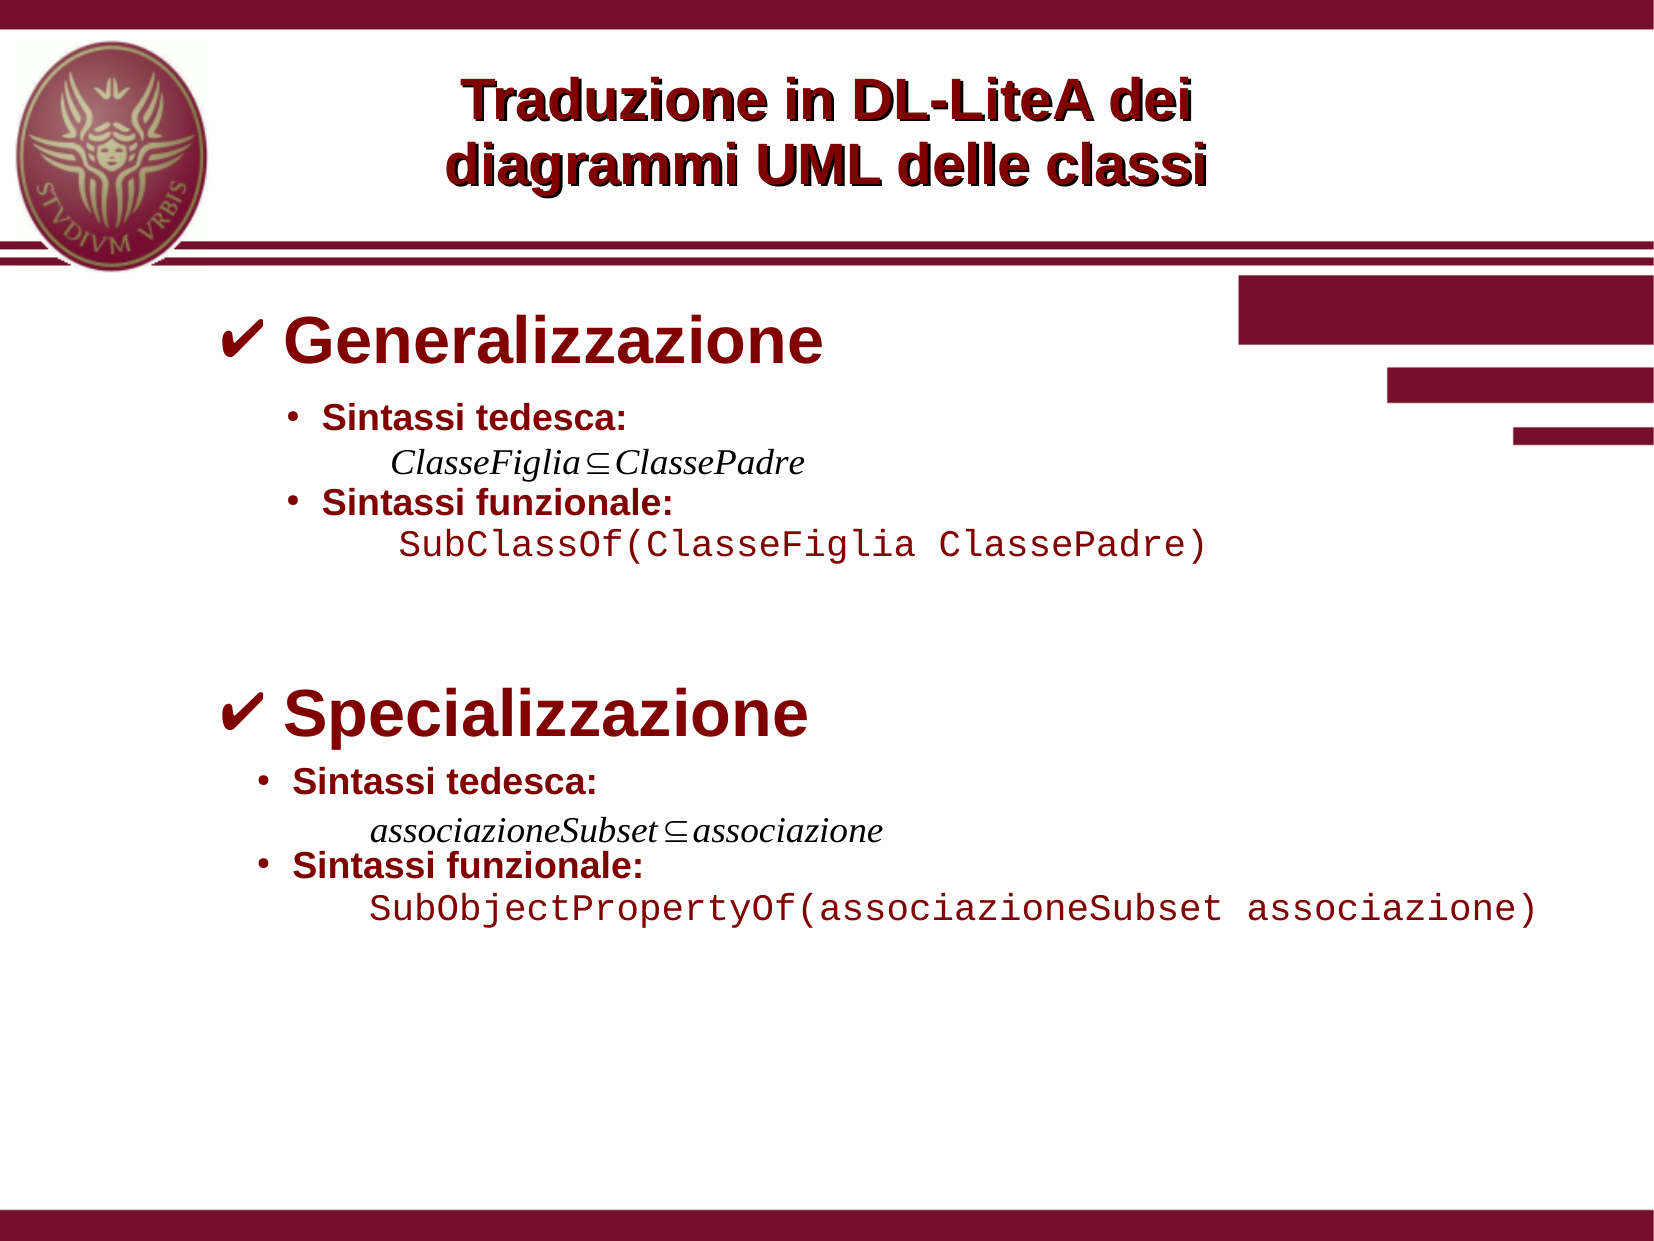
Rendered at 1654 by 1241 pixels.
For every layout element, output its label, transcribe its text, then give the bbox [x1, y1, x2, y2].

text_box Generalizzazione [206, 295, 857, 385]
text_box Sintassi tedesca: Sintassi funzionale: SubClassOf(ClasseFiglia ClassePadre) [236, 347, 1329, 619]
text_box Traduzione in DL-LiteA dei diagrammi UML delle classi [295, 59, 1359, 204]
text_box Sintassi tedesca: Sintassi funzionale: SubObjectPropertyOf(associazioneSubset associazione) [206, 710, 1565, 982]
chart [383, 442, 812, 485]
text_box Specializzazione [206, 669, 1182, 710]
picture [0, 0, 1654, 1241]
